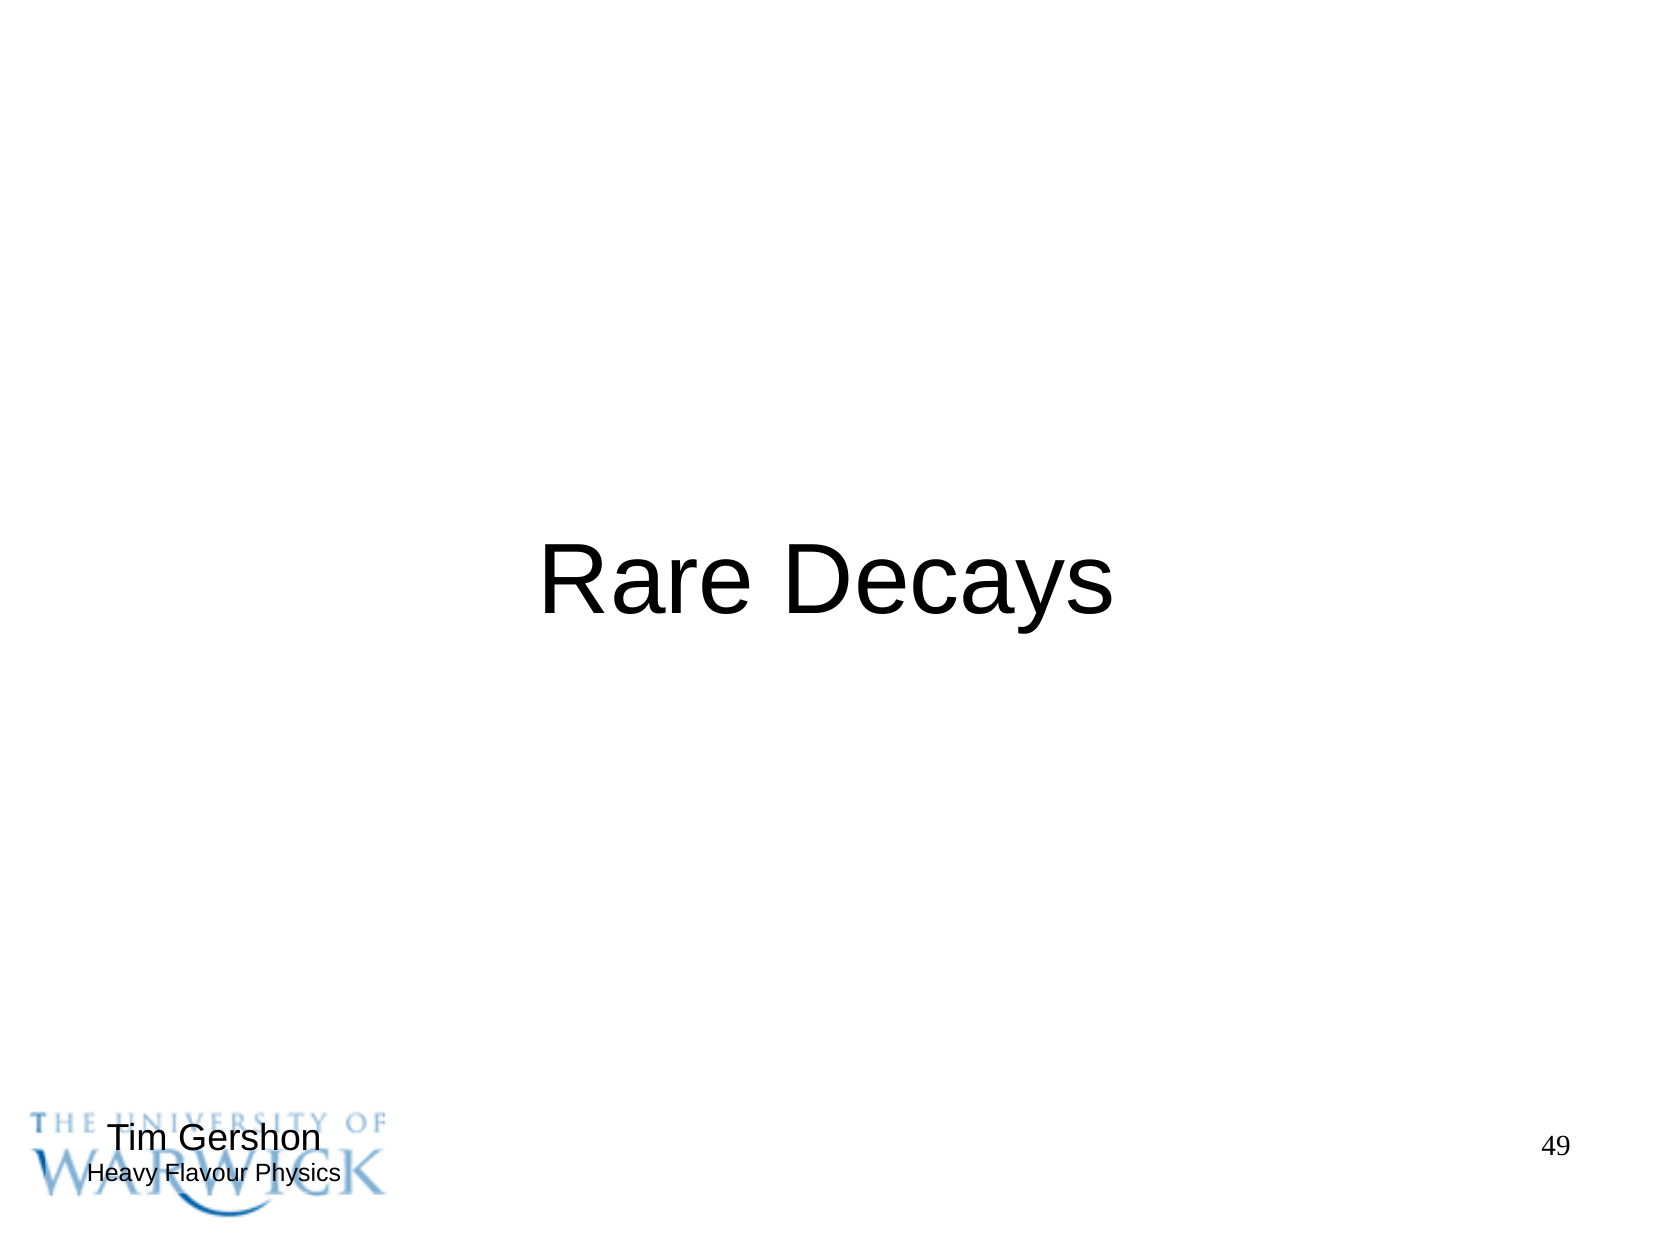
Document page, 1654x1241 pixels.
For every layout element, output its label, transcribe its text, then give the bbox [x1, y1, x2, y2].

text_box Tim Gershon Heavy Flavour Physics [45, 1108, 383, 1194]
picture [19, 1106, 406, 1232]
subtitle Rare Decays [82, 56, 1571, 1102]
